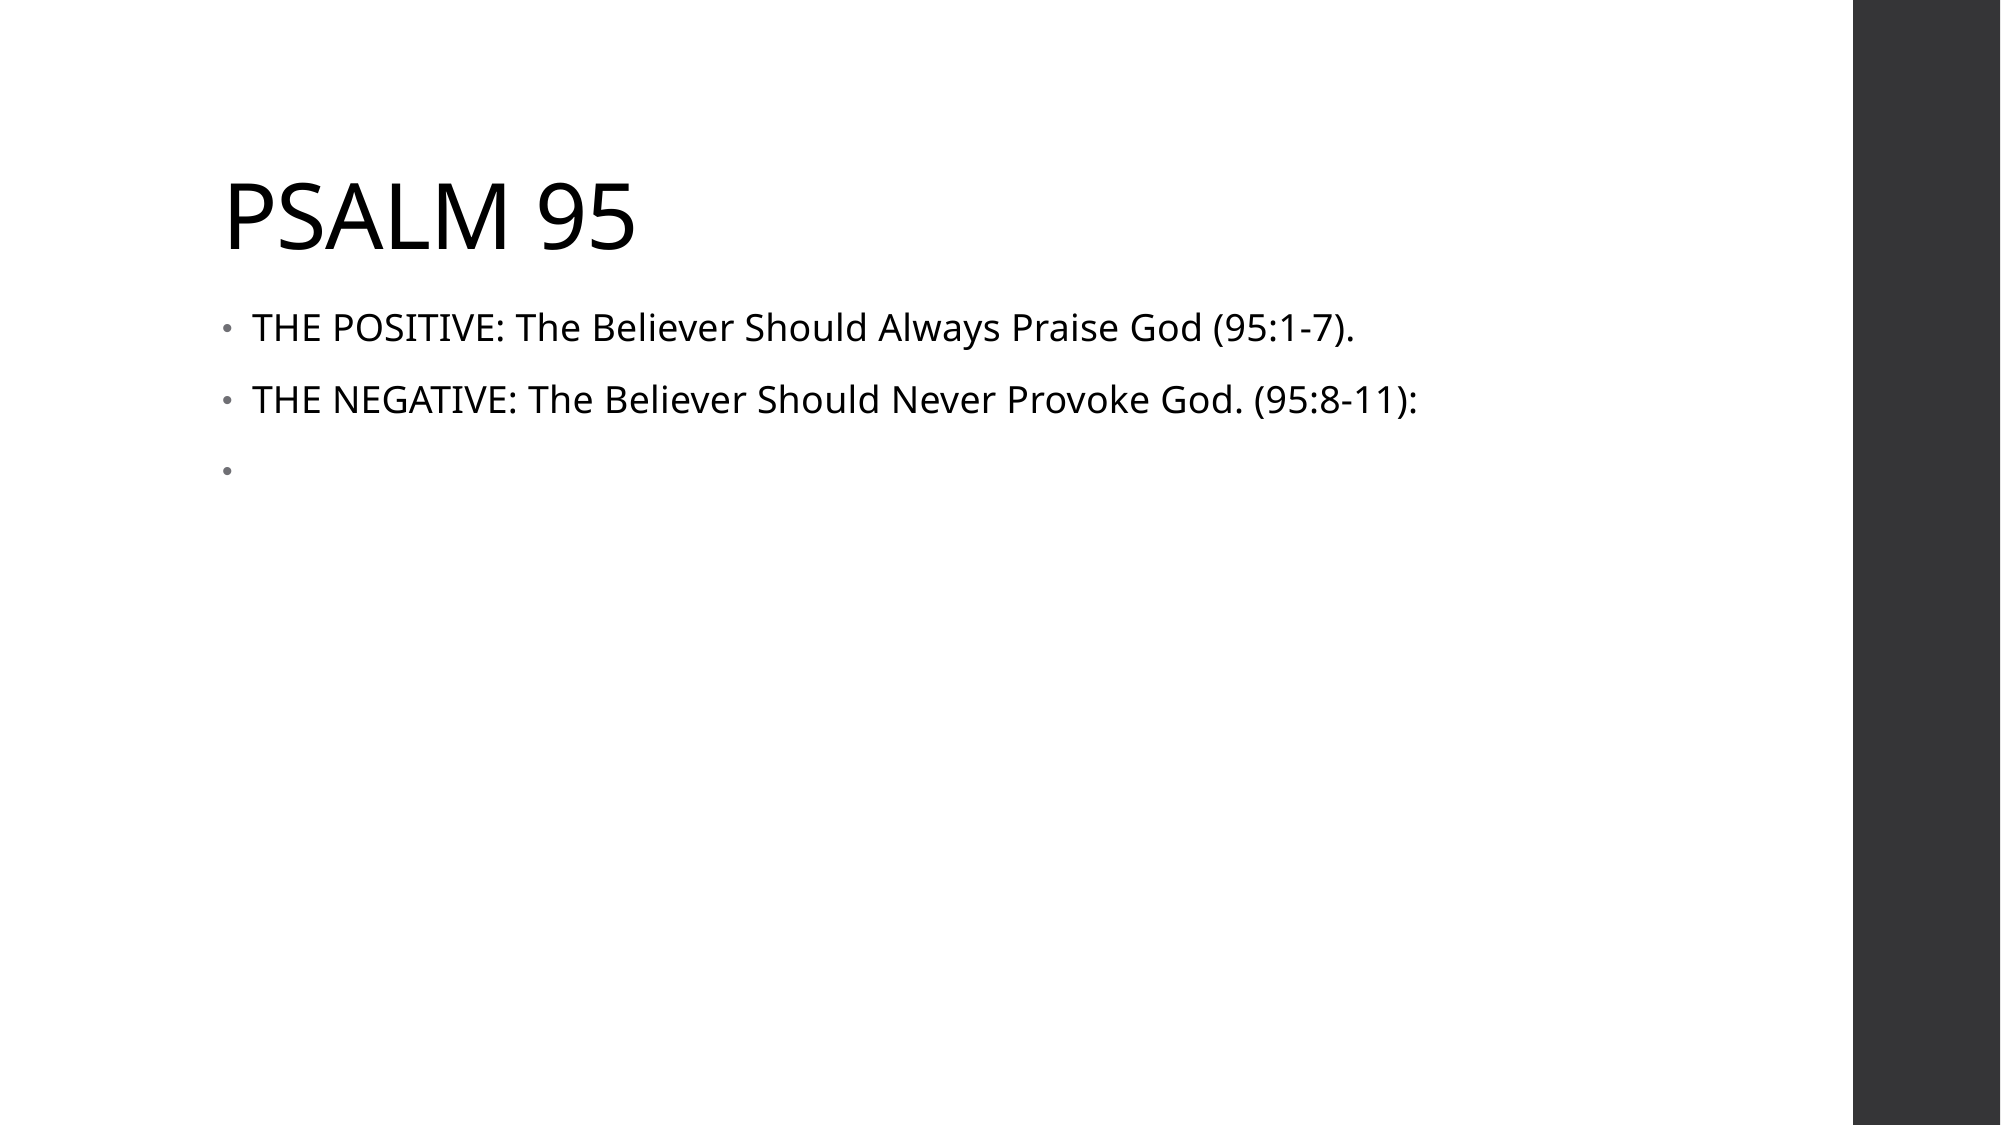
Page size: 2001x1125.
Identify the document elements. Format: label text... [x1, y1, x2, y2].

list THE POSITIVE: The Believer Should Always Praise God (95:1-7). THE NEGATIVE: The Believer Should Never Provoke God. (95:8-11): [206, 299, 1617, 1014]
title PSALM 95 [206, 60, 1797, 278]
